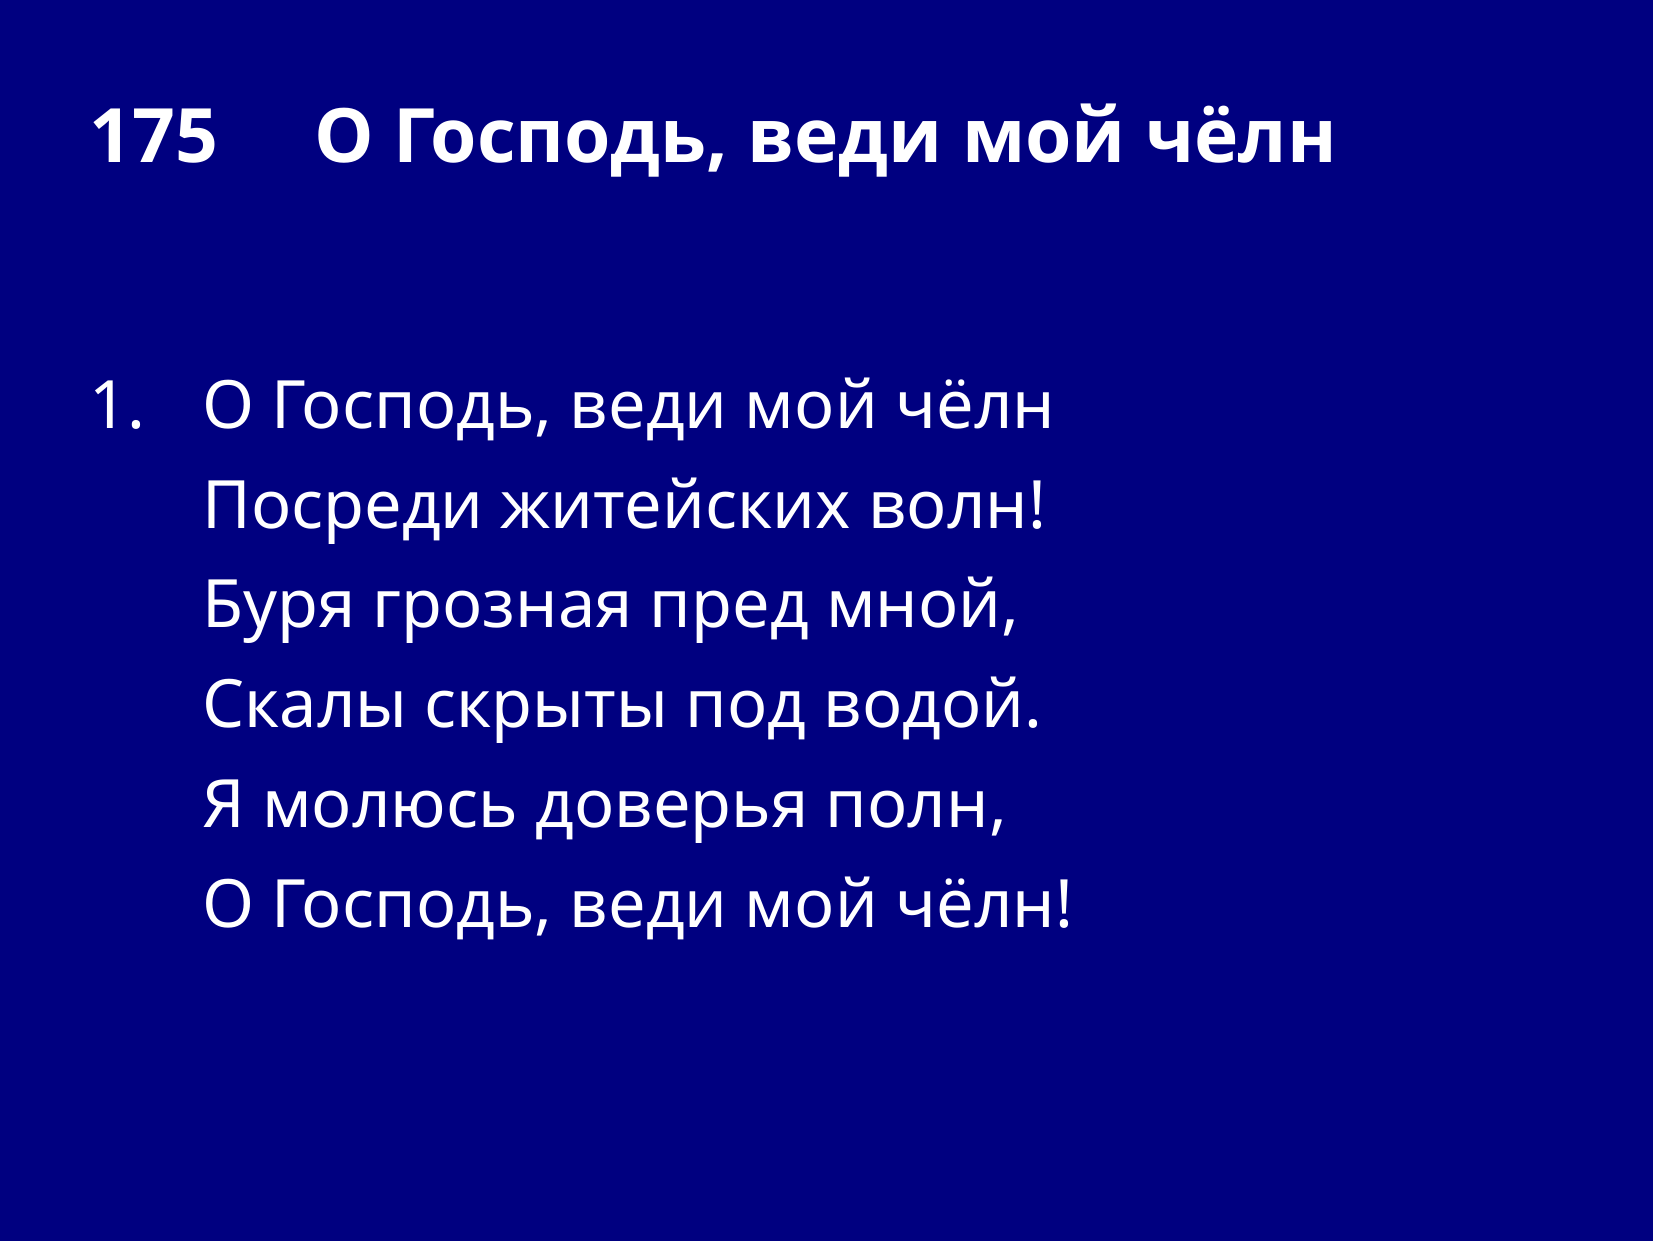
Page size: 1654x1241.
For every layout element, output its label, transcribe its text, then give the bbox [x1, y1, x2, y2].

text_box 1. О Господь, веди мой чёлн Посреди житейских волн! Буря грозная пред мной, Скалы скрыты под водой. Я молюсь доверья полн, О Господь, веди мой чёлн! [75, 188, 1576, 1163]
text_box 175 О Господь, веди мой чёлн [75, 75, 1576, 188]
